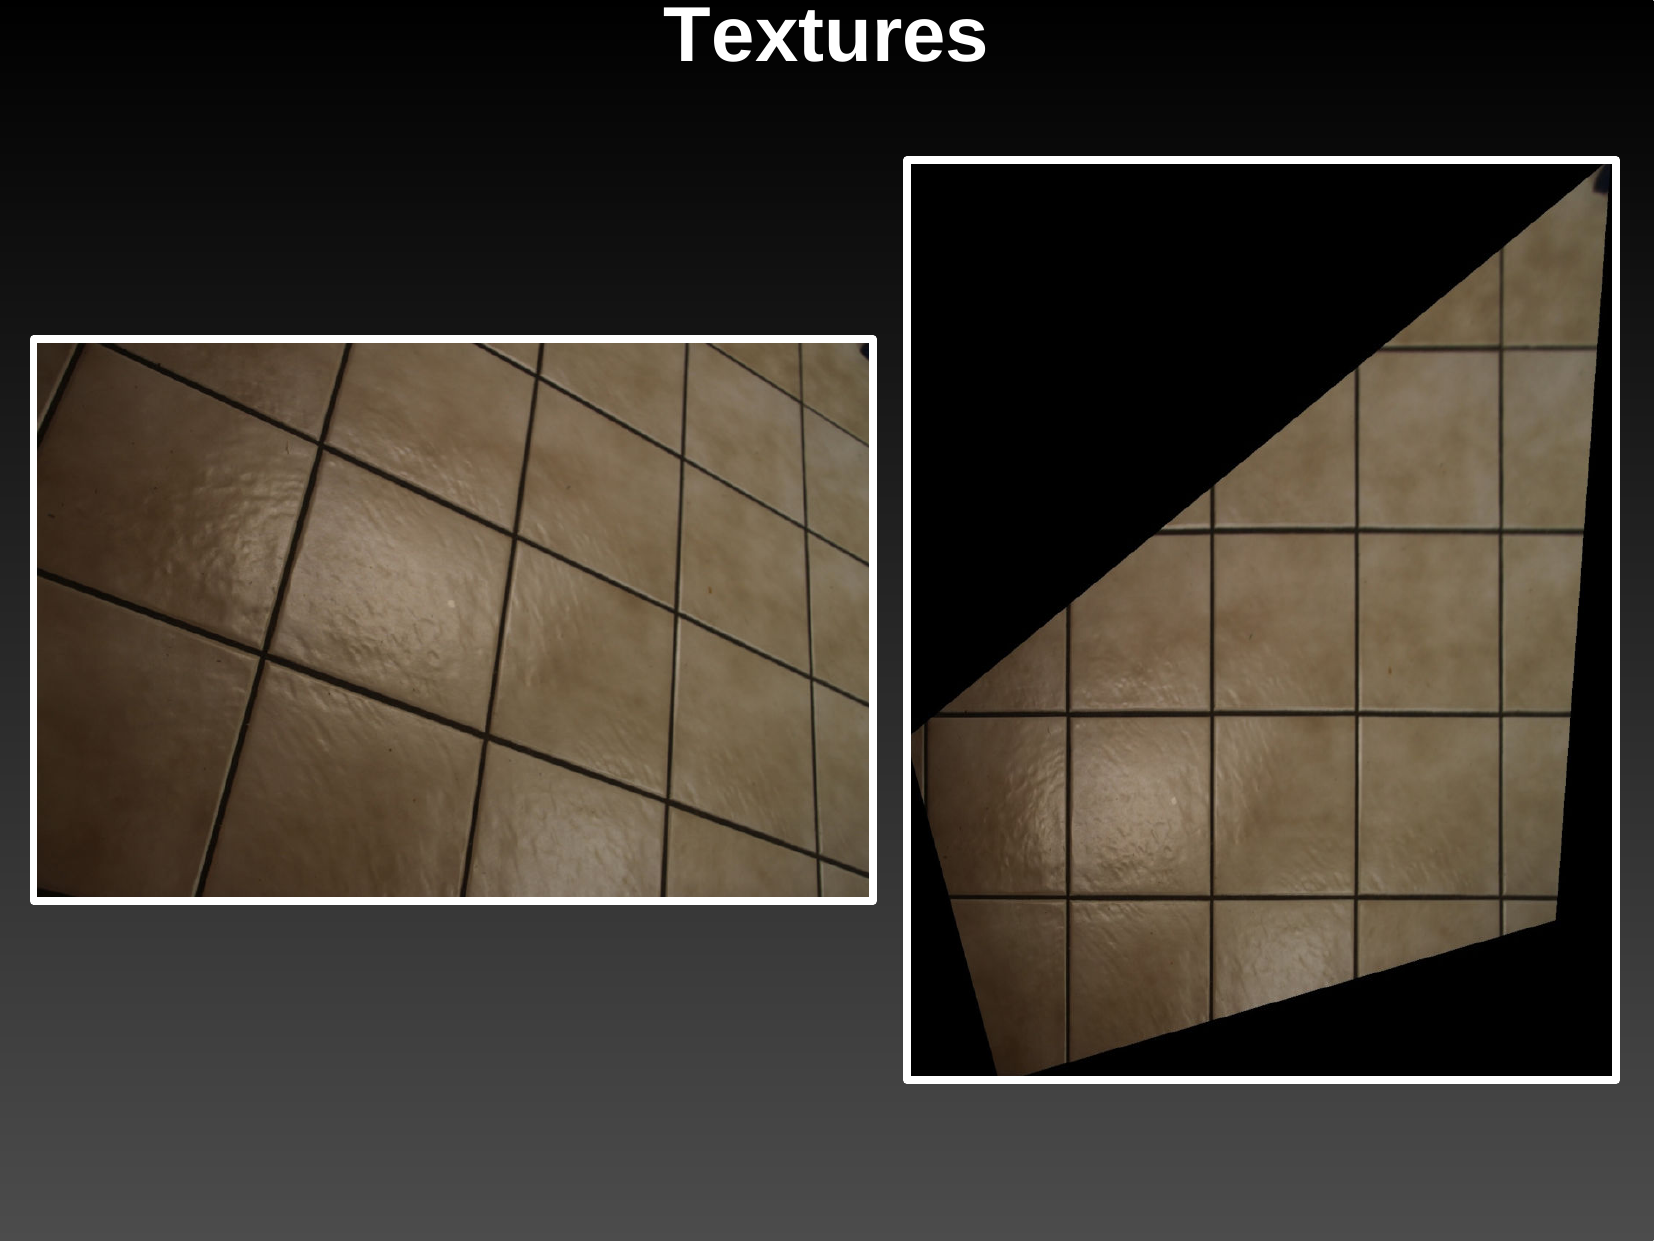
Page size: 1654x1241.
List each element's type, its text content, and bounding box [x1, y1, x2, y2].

title Textures [120, 0, 1533, 93]
picture [37, 342, 869, 898]
picture [910, 163, 1613, 1077]
